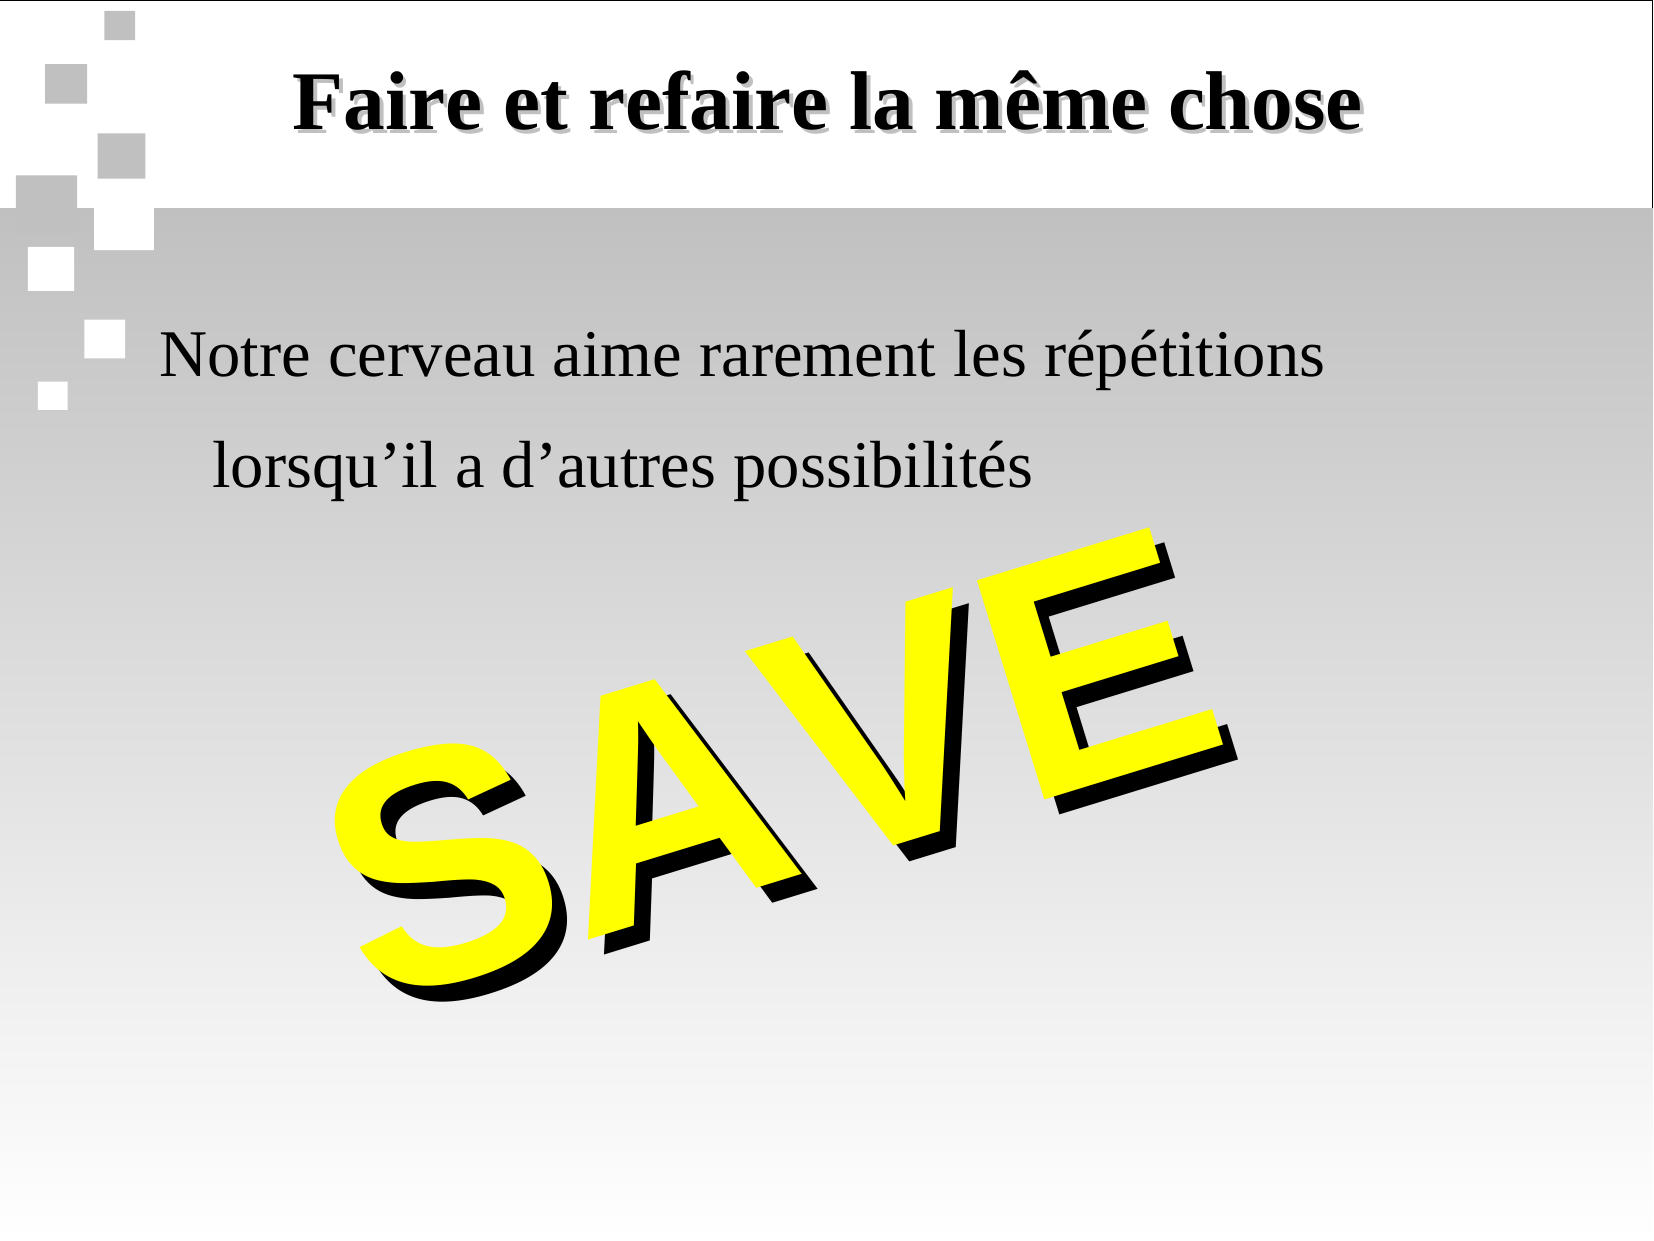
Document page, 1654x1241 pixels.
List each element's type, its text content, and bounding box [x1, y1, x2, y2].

text_box SAVE [279, 423, 1366, 1130]
title Faire et refaire la même chose [90, 0, 1567, 204]
list Notre cerveau aime rarement les répétitions lorsqu’il a d’autres possibilités [141, 279, 1532, 1183]
